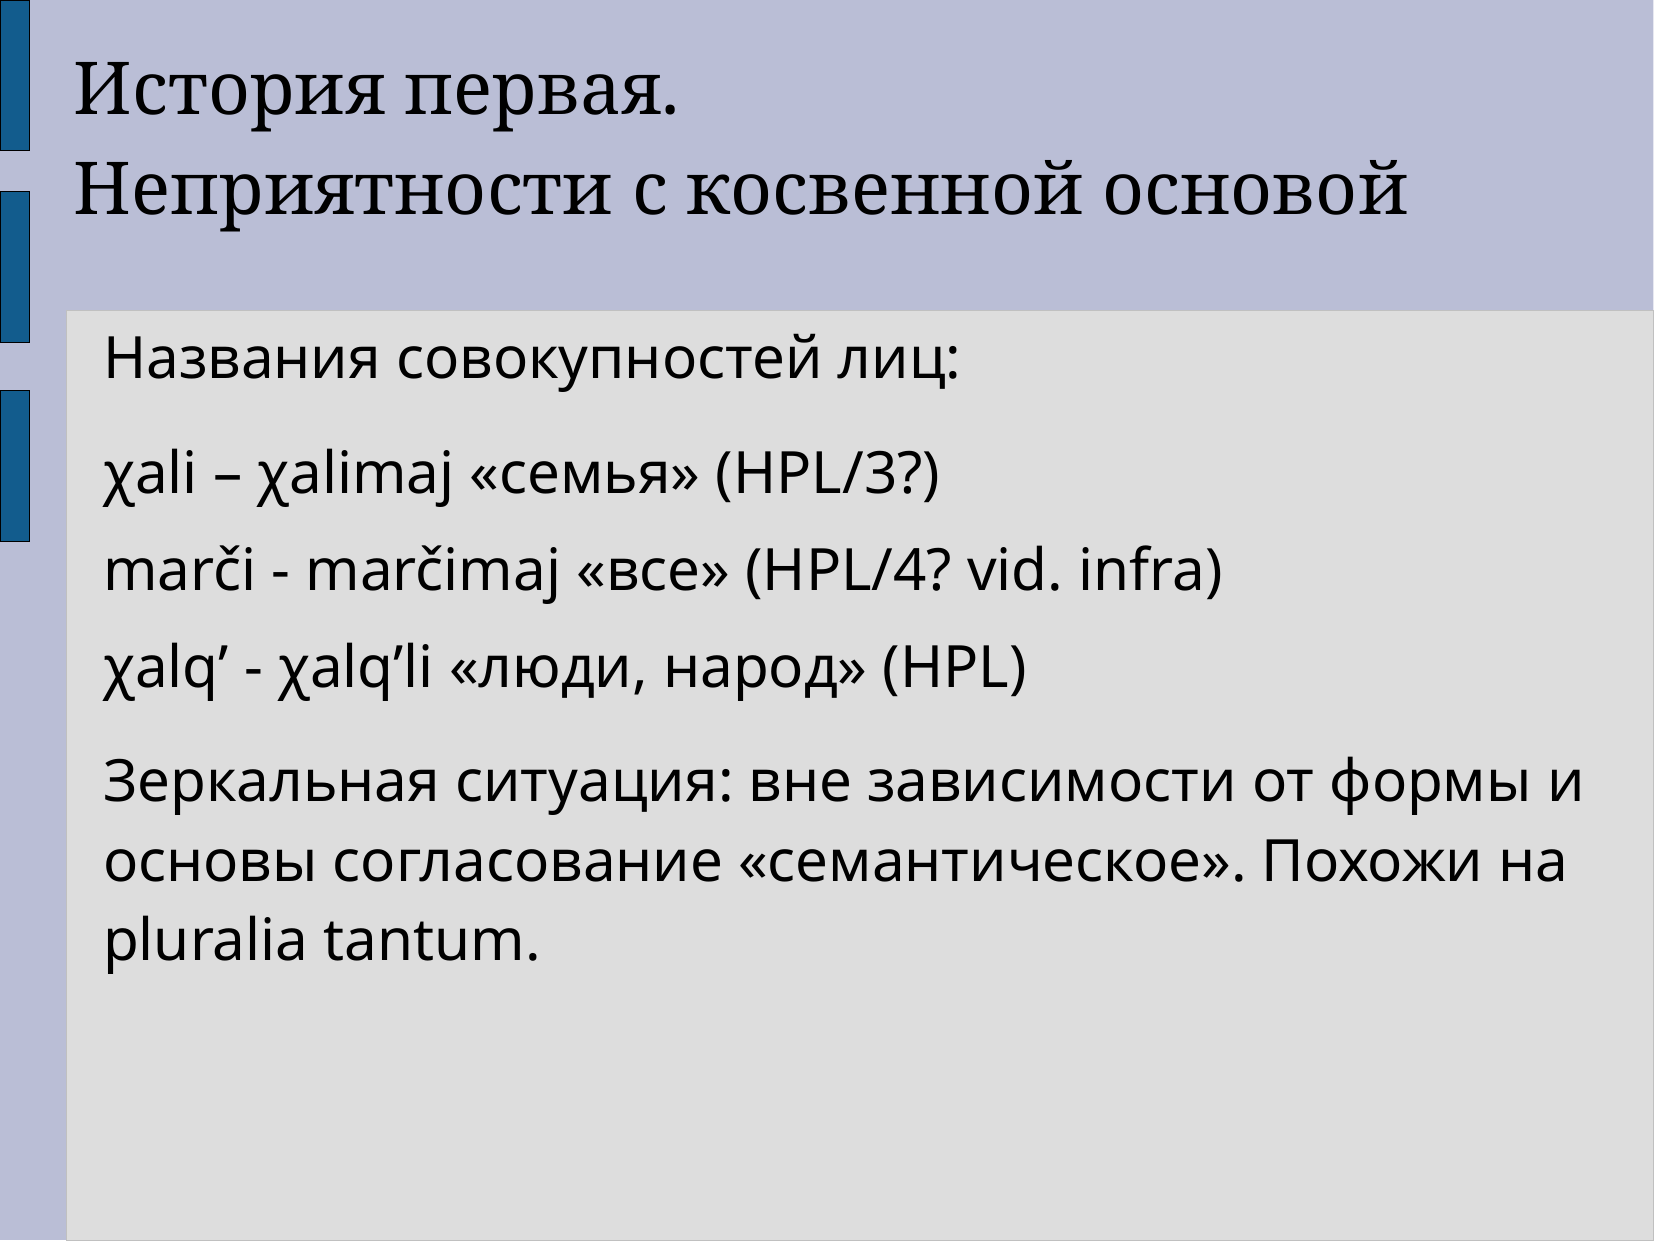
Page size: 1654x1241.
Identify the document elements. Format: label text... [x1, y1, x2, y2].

text_box Названия совокупностей лиц: χali – χalimaj «семья» (HPL/3?) marči - marčimaj «все» (HPL/4? vid. infra) χalqʼ - χalqʼli «люди, народ» (HPL) Зеркальная ситуация: вне зависимости от формы и основы согласование «семантическое». Похожи на pluralia tantum. [88, 308, 1625, 1097]
text_box История первая. Неприятности с косвенной основой [58, 29, 1654, 242]
